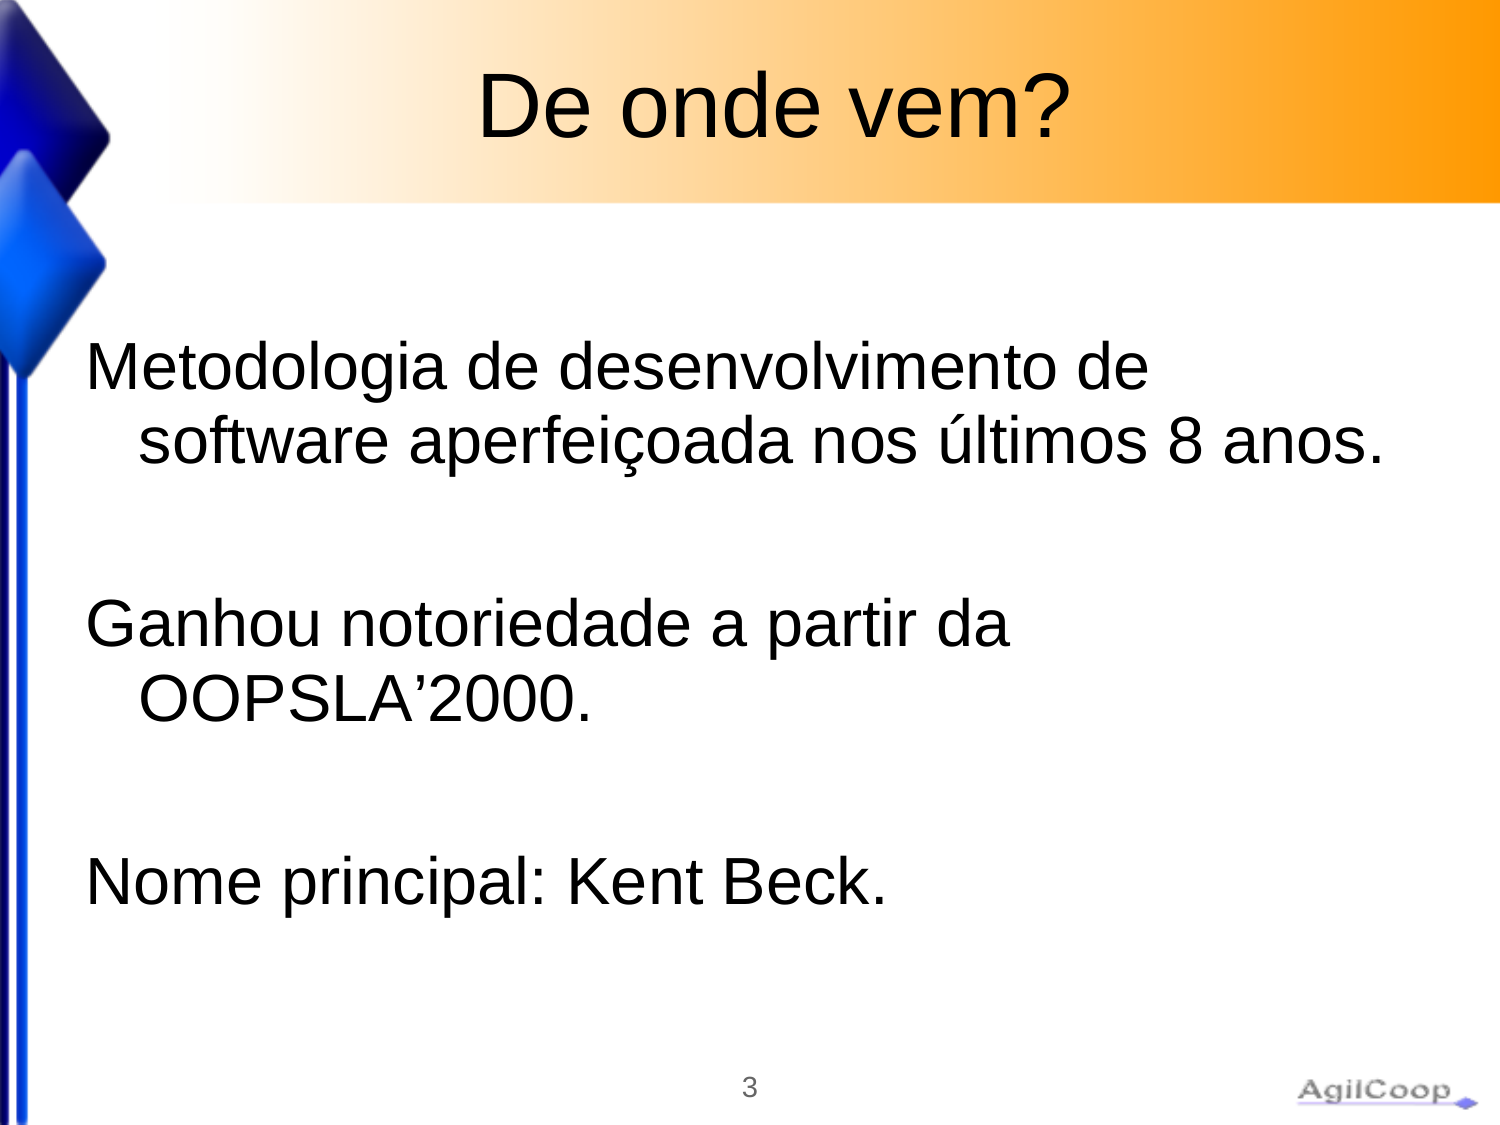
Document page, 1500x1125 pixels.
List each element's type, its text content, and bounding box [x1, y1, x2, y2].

picture [0, 0, 1500, 1125]
title De onde vem? [137, 24, 1413, 188]
list Metodologia de desenvolvimento de software aperfeiçoada nos últimos 8 anos. Ganhou notoriedade a partir da OOPSLA’2000. Nome principal: Kent Beck. [53, 321, 1412, 1028]
